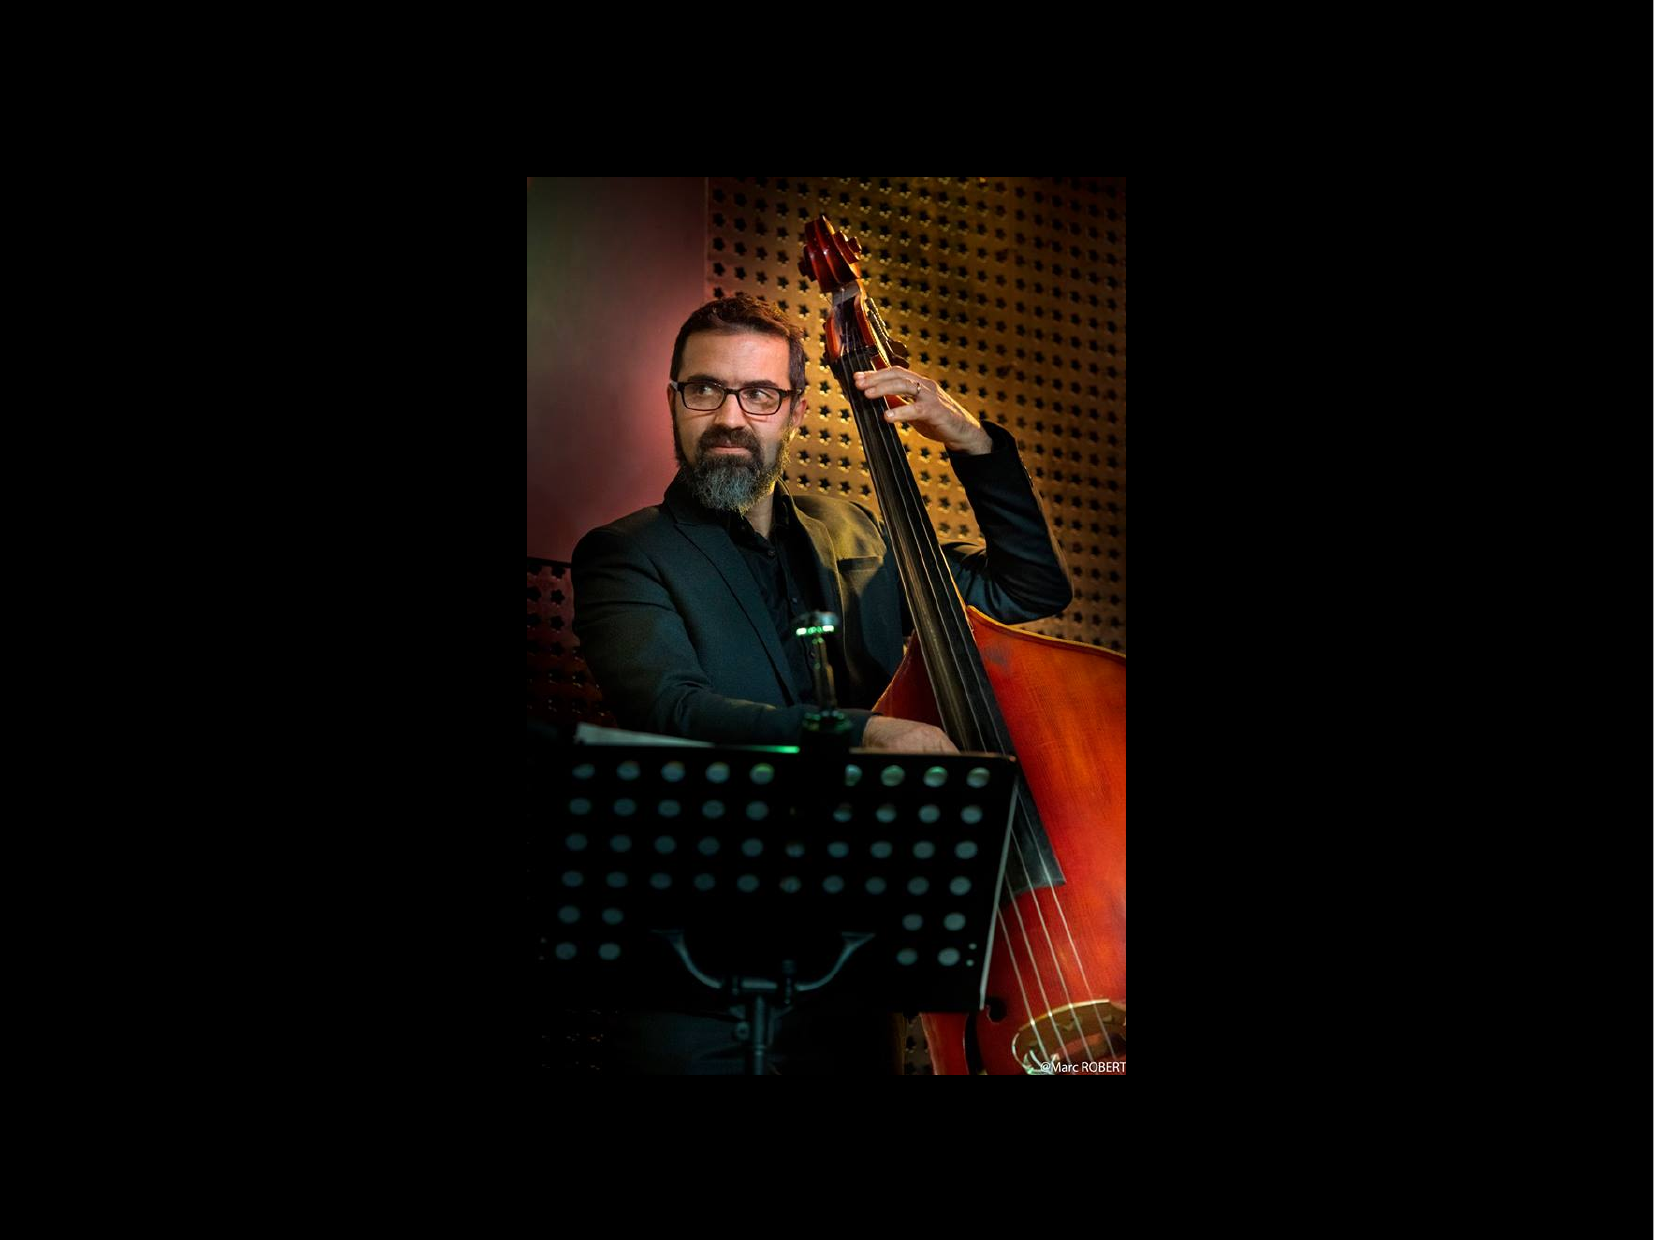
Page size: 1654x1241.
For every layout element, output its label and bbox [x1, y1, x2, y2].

picture [527, 177, 1126, 1075]
